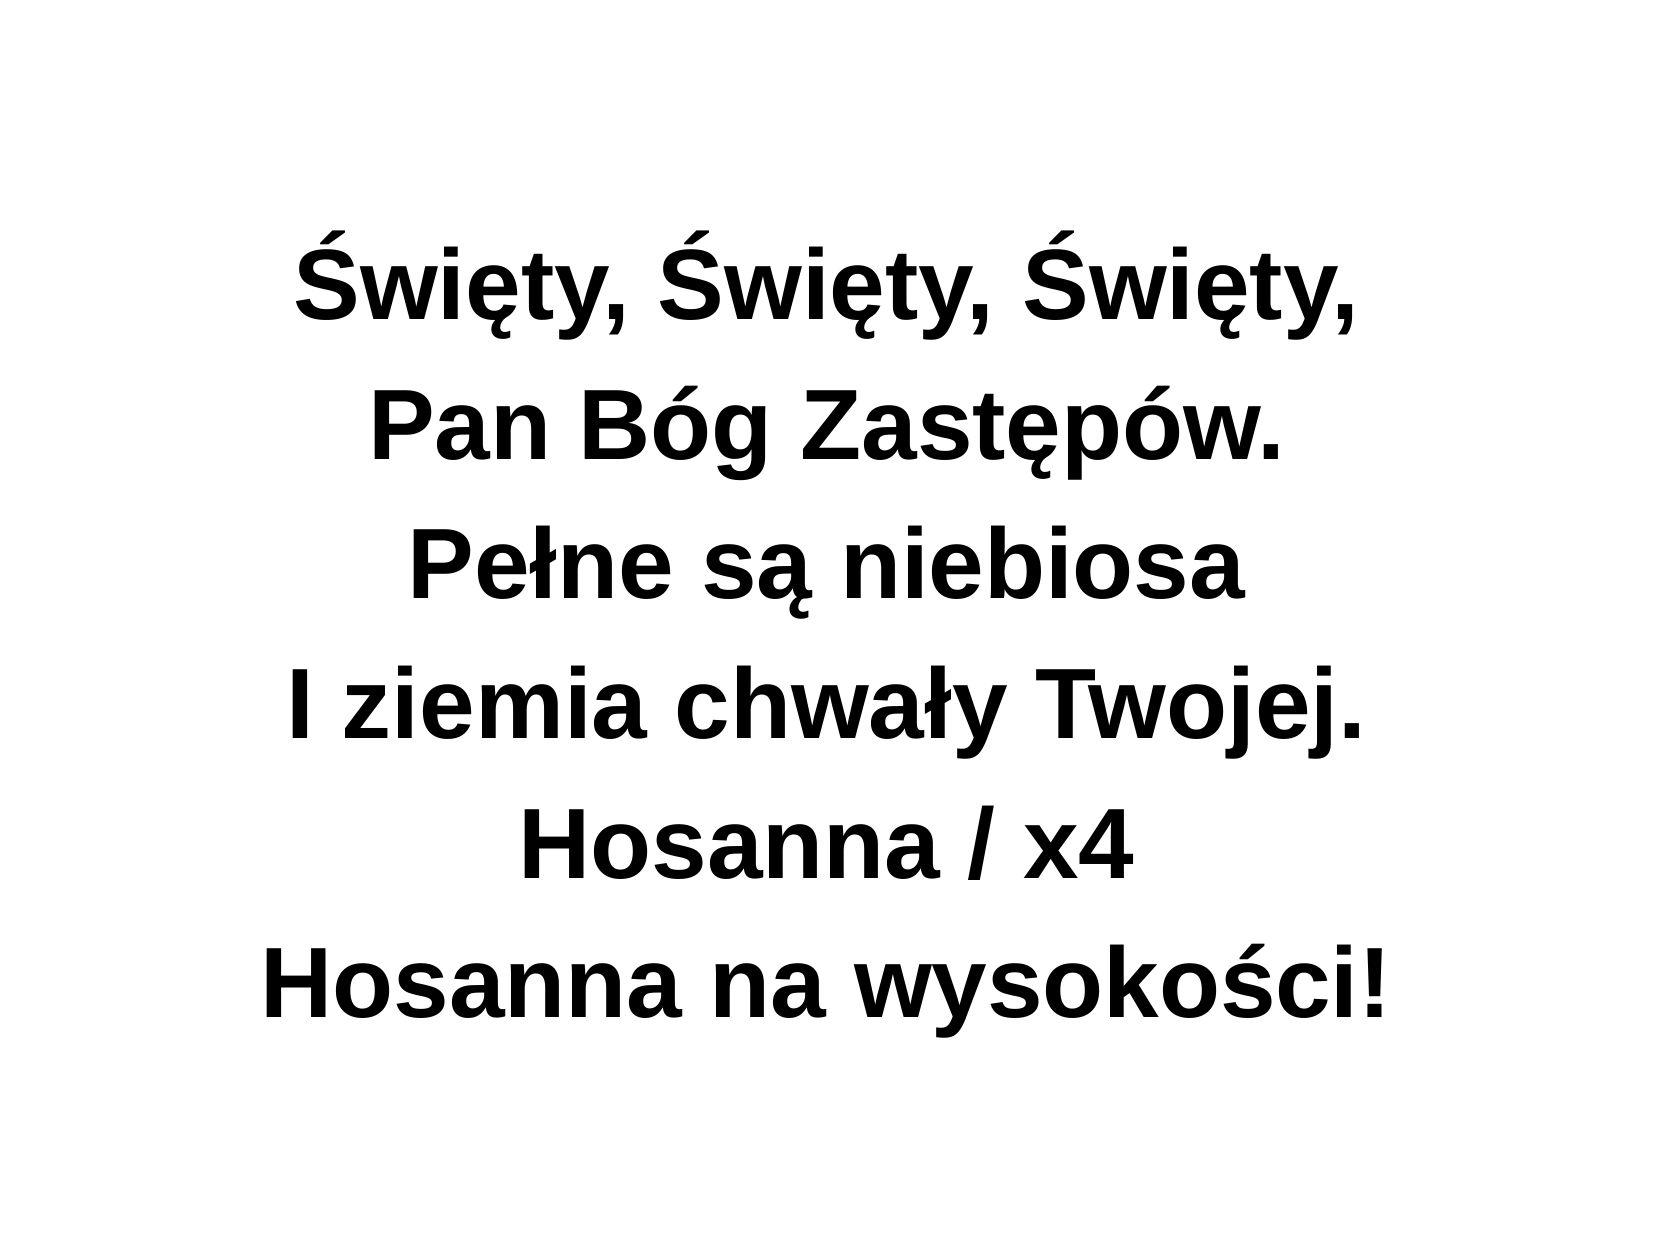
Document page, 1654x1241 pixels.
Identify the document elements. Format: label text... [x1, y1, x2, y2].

subtitle Święty, Święty, Święty, Pan Bóg Zastępów. Pełne są niebiosa I ziemia chwały Twojej. Hosanna / x4 Hosanna na wysokości! [0, 0, 1654, 1241]
